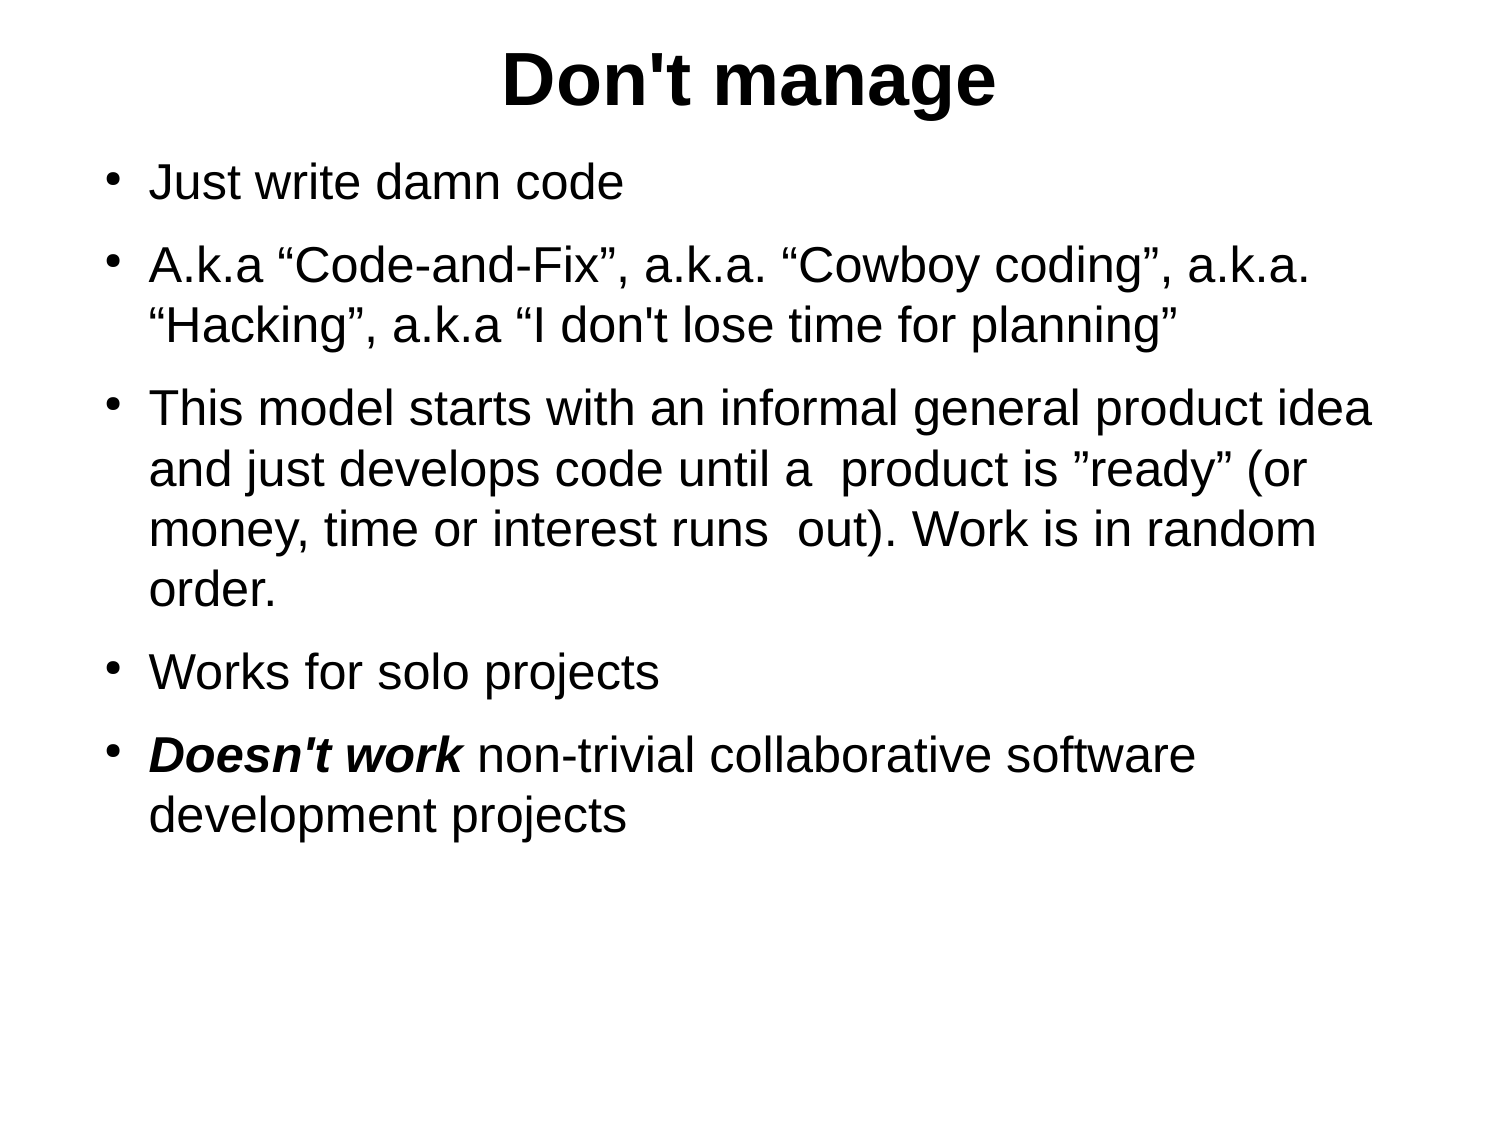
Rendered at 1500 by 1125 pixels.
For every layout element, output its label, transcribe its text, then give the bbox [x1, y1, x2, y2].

title Don't manage [75, 9, 1425, 142]
list Just write damn code A.k.a “Code-and-Fix”, a.k.a. “Cowboy coding”, a.k.a. “Hacking”, a.k.a “I don't lose time for planning” This model starts with an informal general product idea and just develops code until a product is ”ready” (or money, time or interest runs out). Work is in random order. Works for solo projects Doesn't work non-trivial collaborative software development projects [75, 141, 1395, 863]
